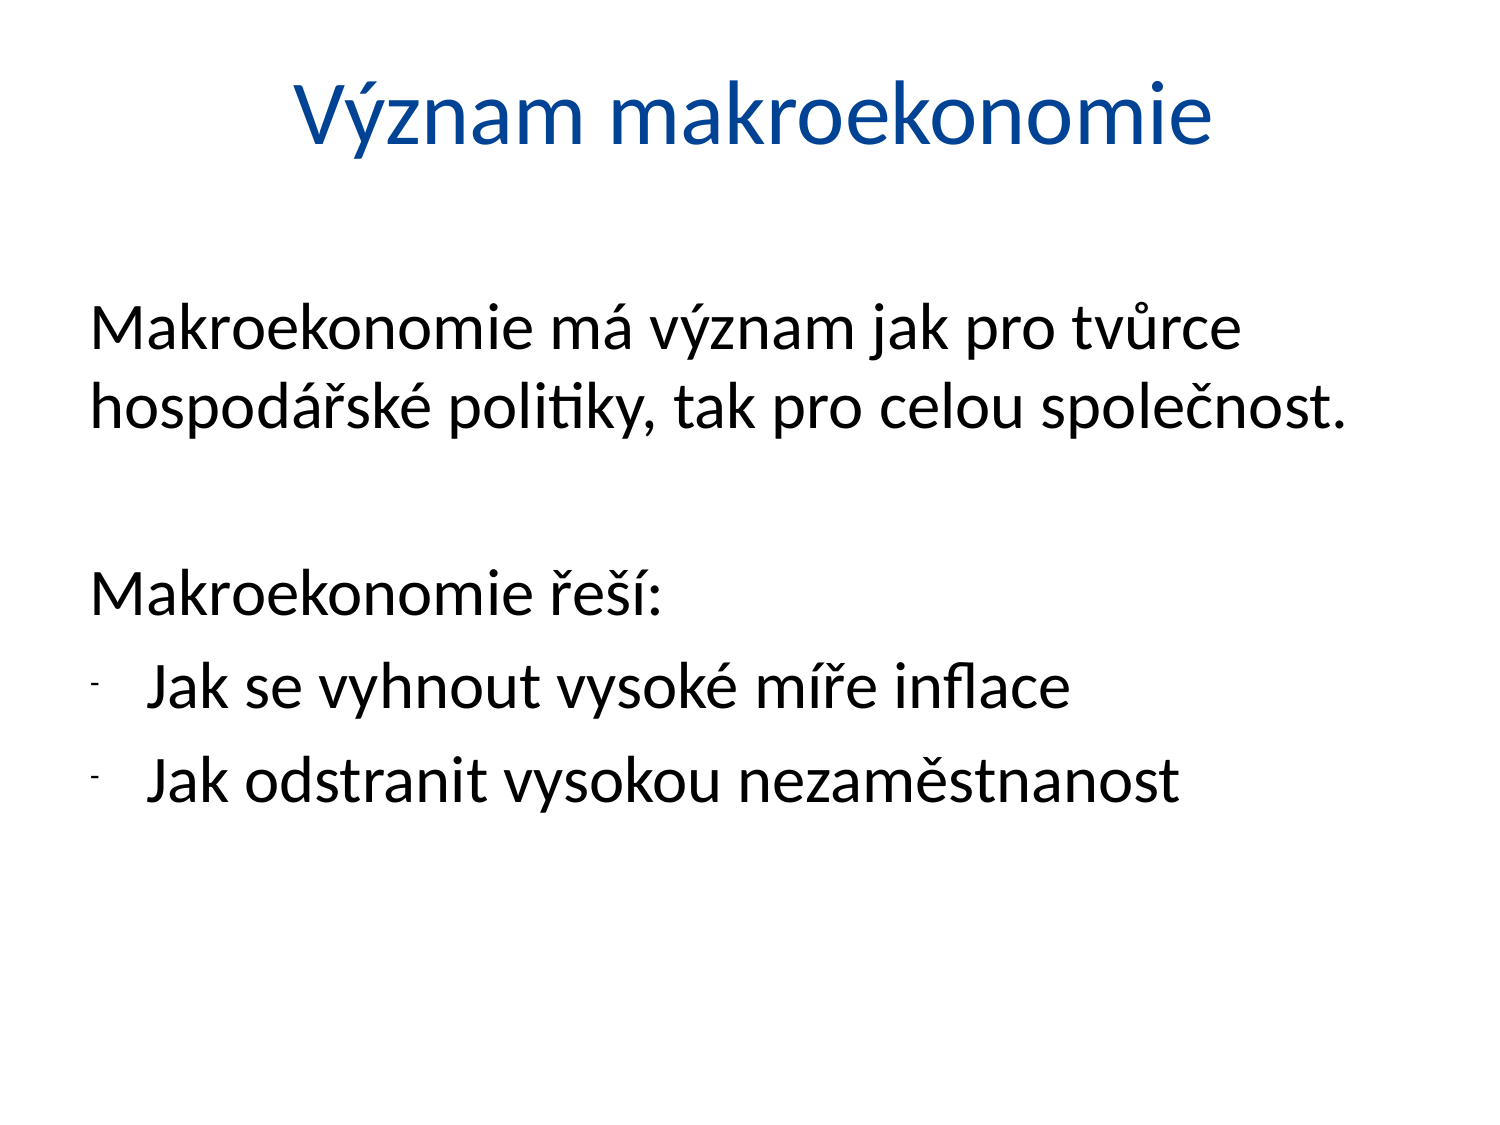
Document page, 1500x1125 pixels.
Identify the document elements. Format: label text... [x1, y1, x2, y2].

list Makroekonomie má význam jak pro tvůrce hospodářské politiky, tak pro celou společnost. Makroekonomie řeší: Jak se vyhnout vysoké míře inflace Jak odstranit vysokou nezaměstnanost [75, 275, 1425, 1018]
title Význam makroekonomie [75, 45, 1425, 233]
